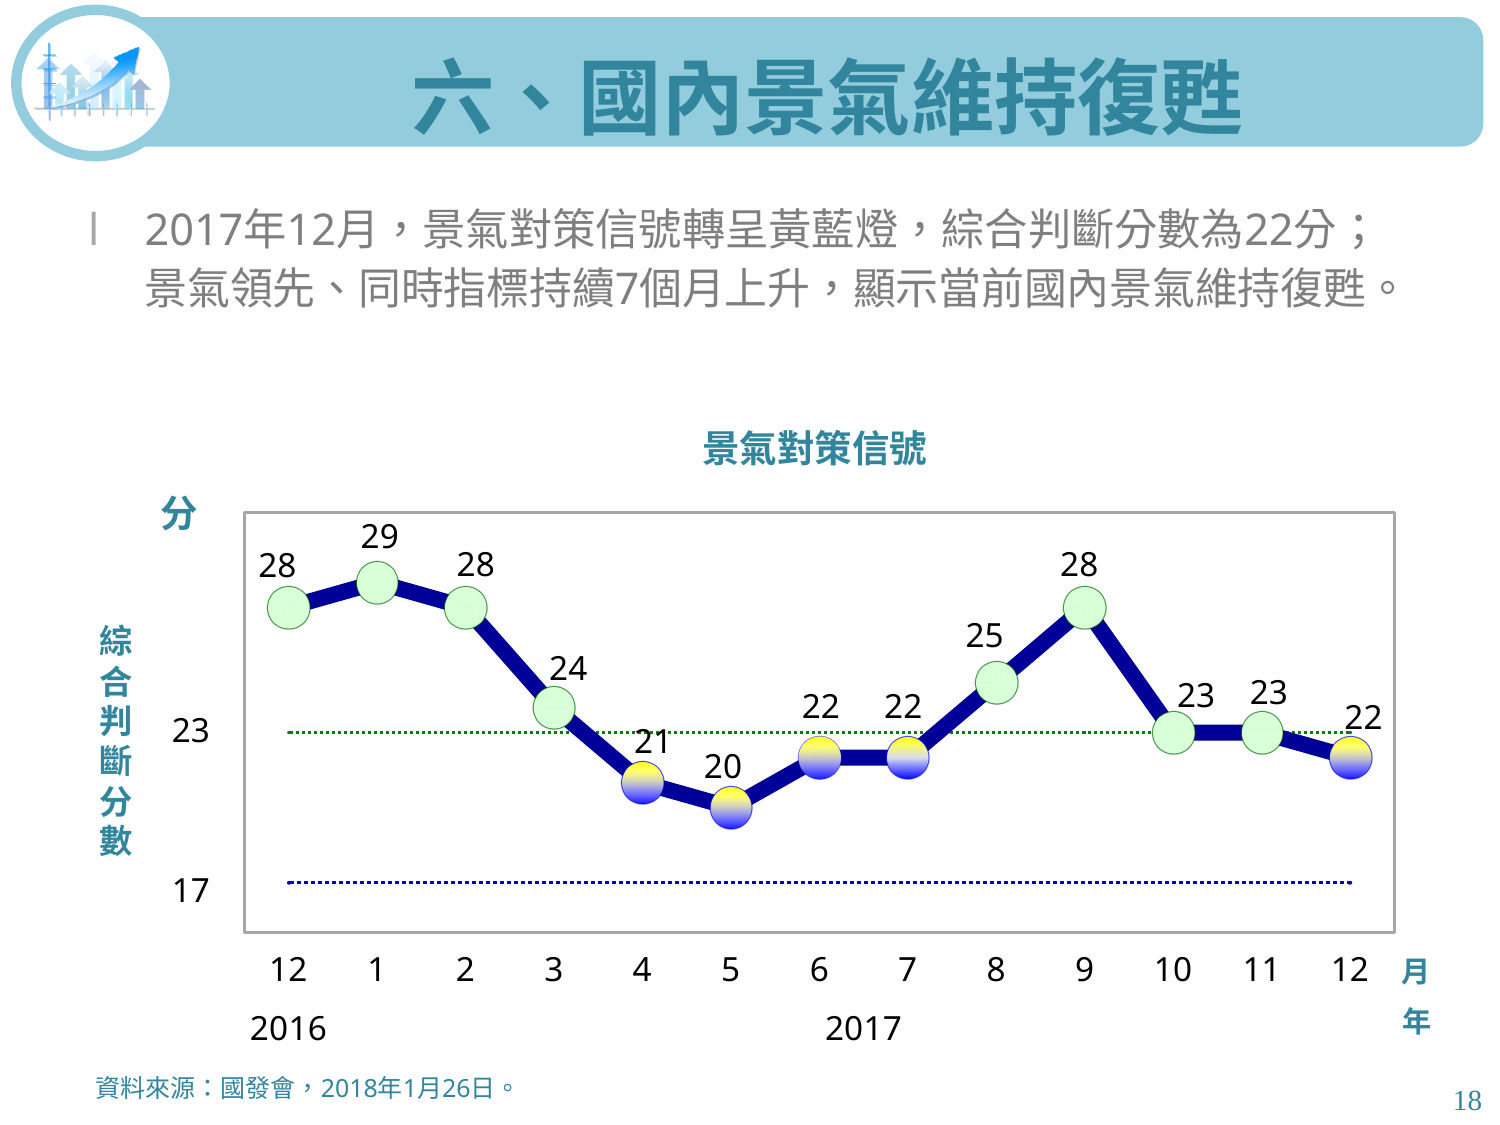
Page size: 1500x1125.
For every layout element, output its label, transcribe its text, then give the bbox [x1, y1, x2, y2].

title 六、國內景氣維持復甦 [174, 37, 1482, 129]
picture [32, 402, 1441, 1067]
text_box 資料來源：國發會，2018年1月26日。 [80, 1062, 1450, 1109]
text_box 2017年12月，景氣對策信號轉呈黃藍燈，綜合判斷分數為22分； 景氣領先、同時指標持續7個月上升，顯示當前國內景氣維持復甦。 [39, 196, 1438, 386]
picture [29, 30, 160, 123]
